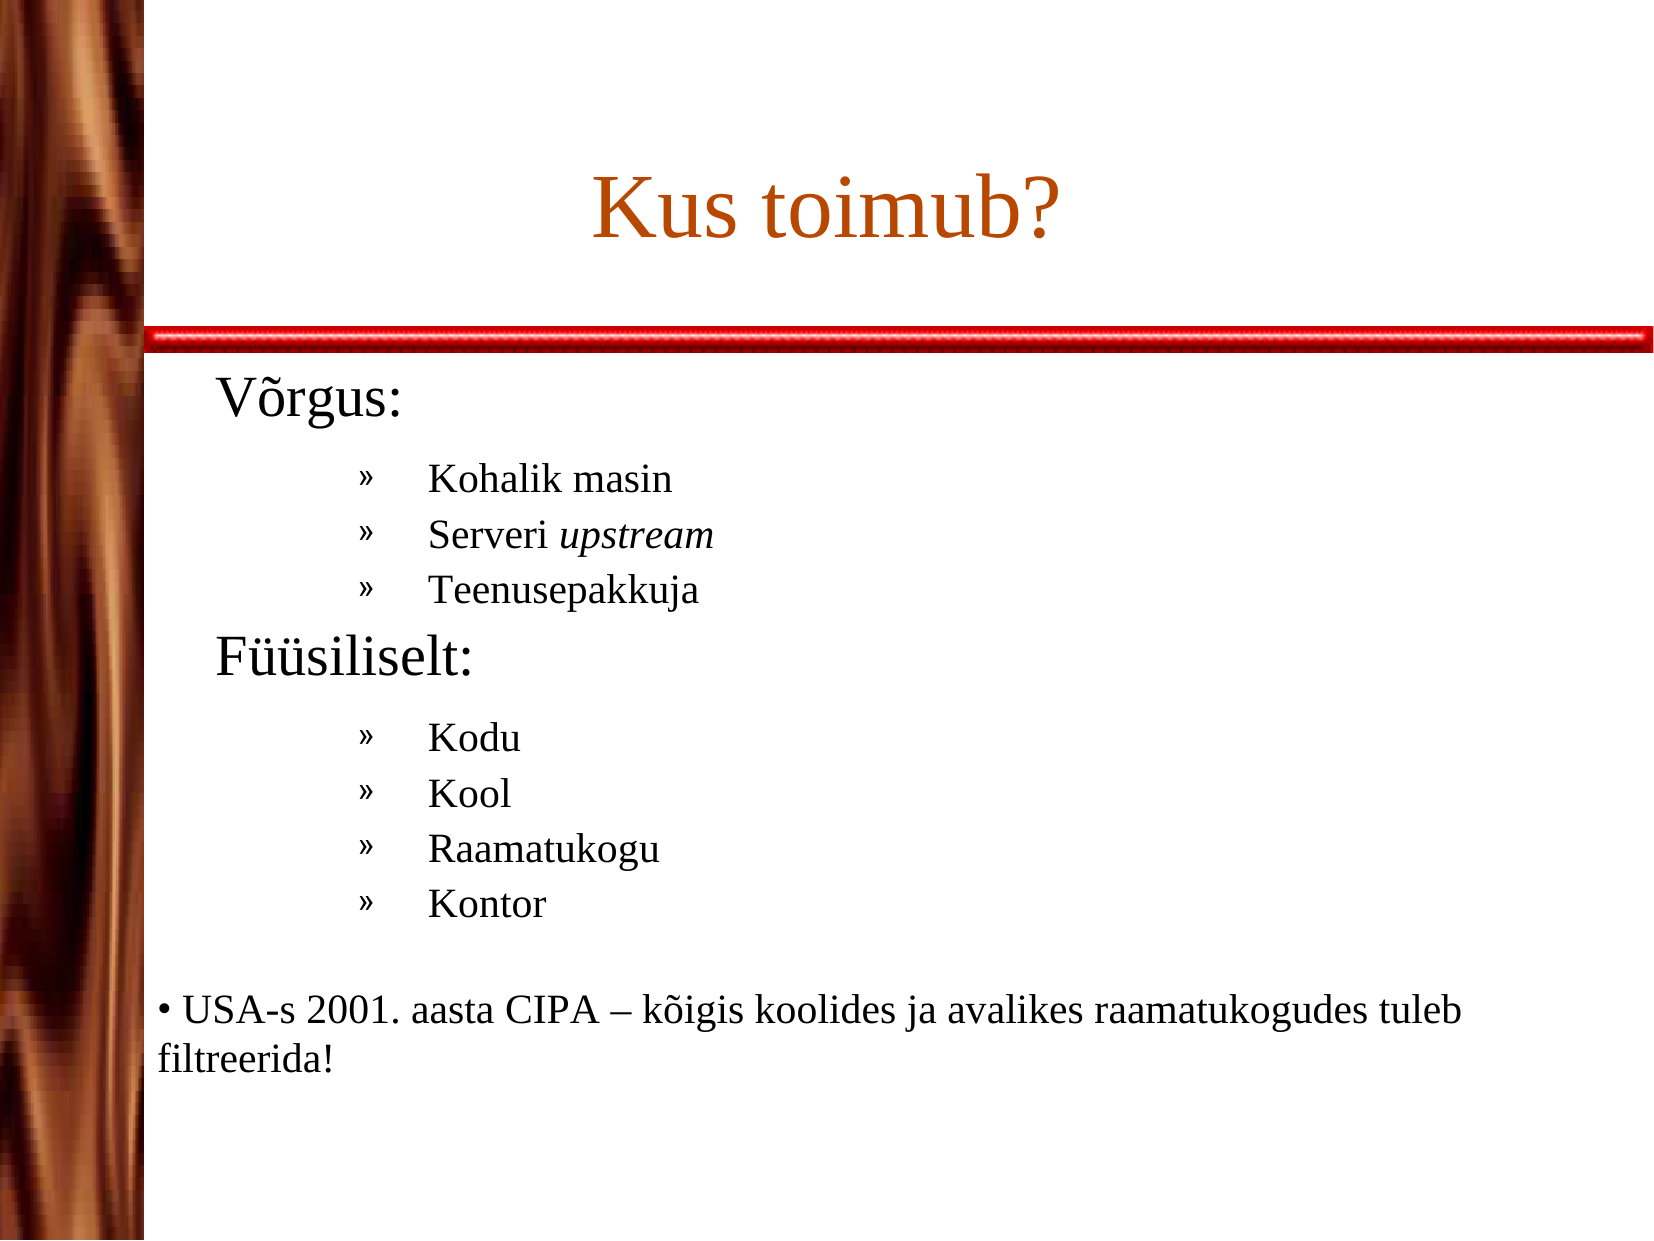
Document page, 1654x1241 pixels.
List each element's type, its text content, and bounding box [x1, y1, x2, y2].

picture [0, 0, 1654, 1240]
title Kus toimub? [121, 102, 1534, 310]
text_box Võrgus: Kohalik masin Serveri upstream Teenusepakkuja Füüsiliselt: Kodu Kool Raamatukogu Kontor USA-s 2001. aasta CIPA – kõigis koolides ja avalikes raamatukogudes tuleb filtreerida! [157, 363, 1569, 1086]
